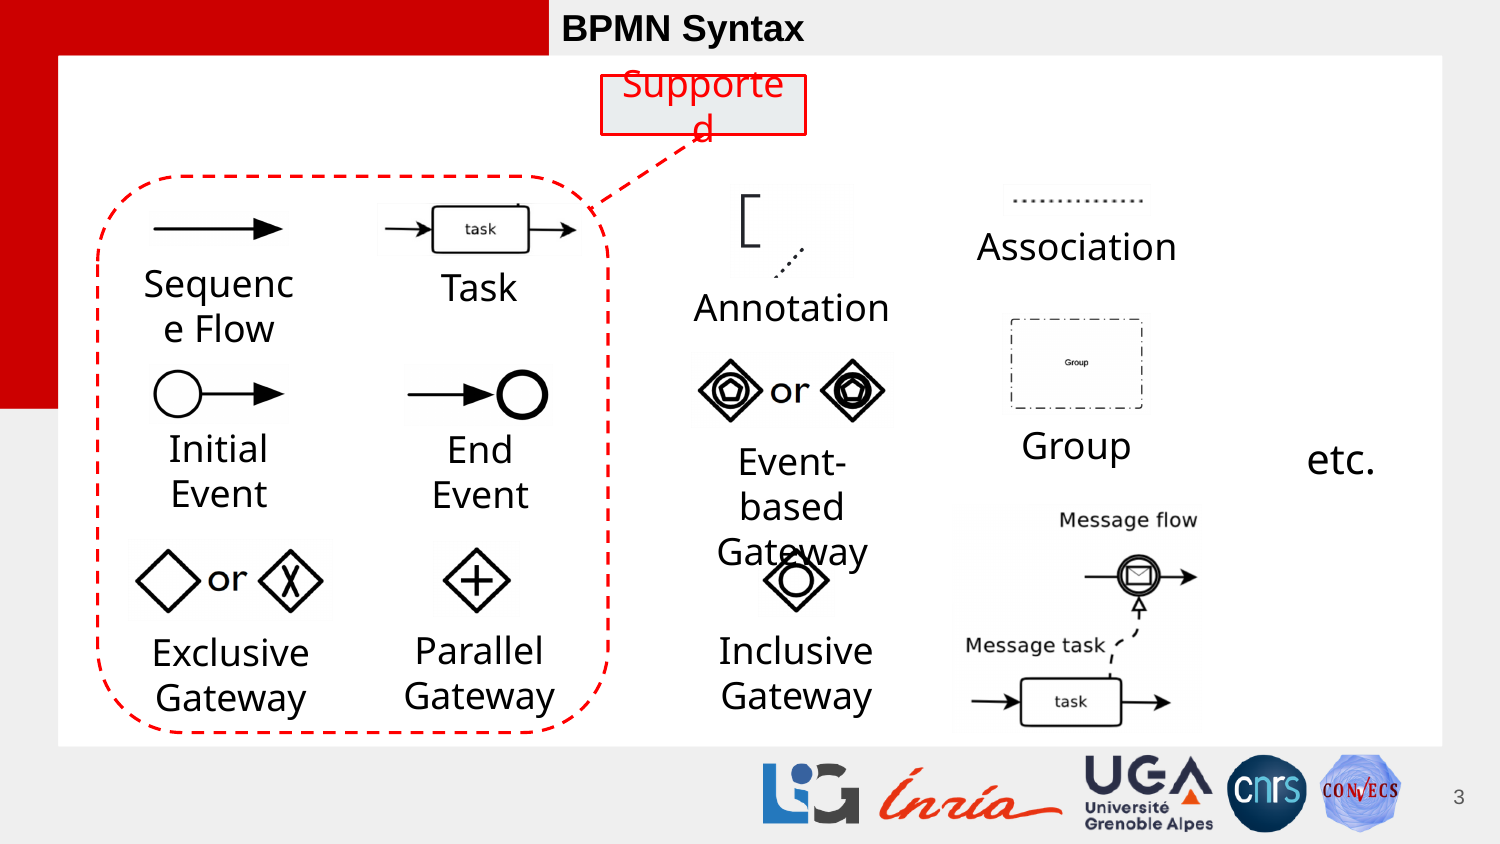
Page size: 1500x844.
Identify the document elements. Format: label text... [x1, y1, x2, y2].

text_box Inclusive Gateway [687, 612, 906, 733]
text_box Exclusive Gateway [121, 613, 340, 734]
text_box End Event [406, 411, 555, 532]
text_box Sequence Flow [125, 245, 313, 366]
text_box Event-based Gateway [675, 422, 910, 588]
text_box BPMN Syntax [546, 0, 1441, 55]
text_box Group [1002, 407, 1151, 483]
text_box etc. [1291, 418, 1403, 470]
text_box Annotation [672, 268, 912, 344]
slide_number <number> [1389, 764, 1480, 830]
text_box Task [405, 248, 554, 324]
text_box Parallel Gateway [370, 612, 589, 733]
text_box etc. [1312, 454, 1324, 461]
text_box Initial Event [144, 410, 293, 531]
picture [0, 0, 1500, 844]
text_box Supported [601, 75, 806, 135]
text_box Association [955, 208, 1199, 284]
